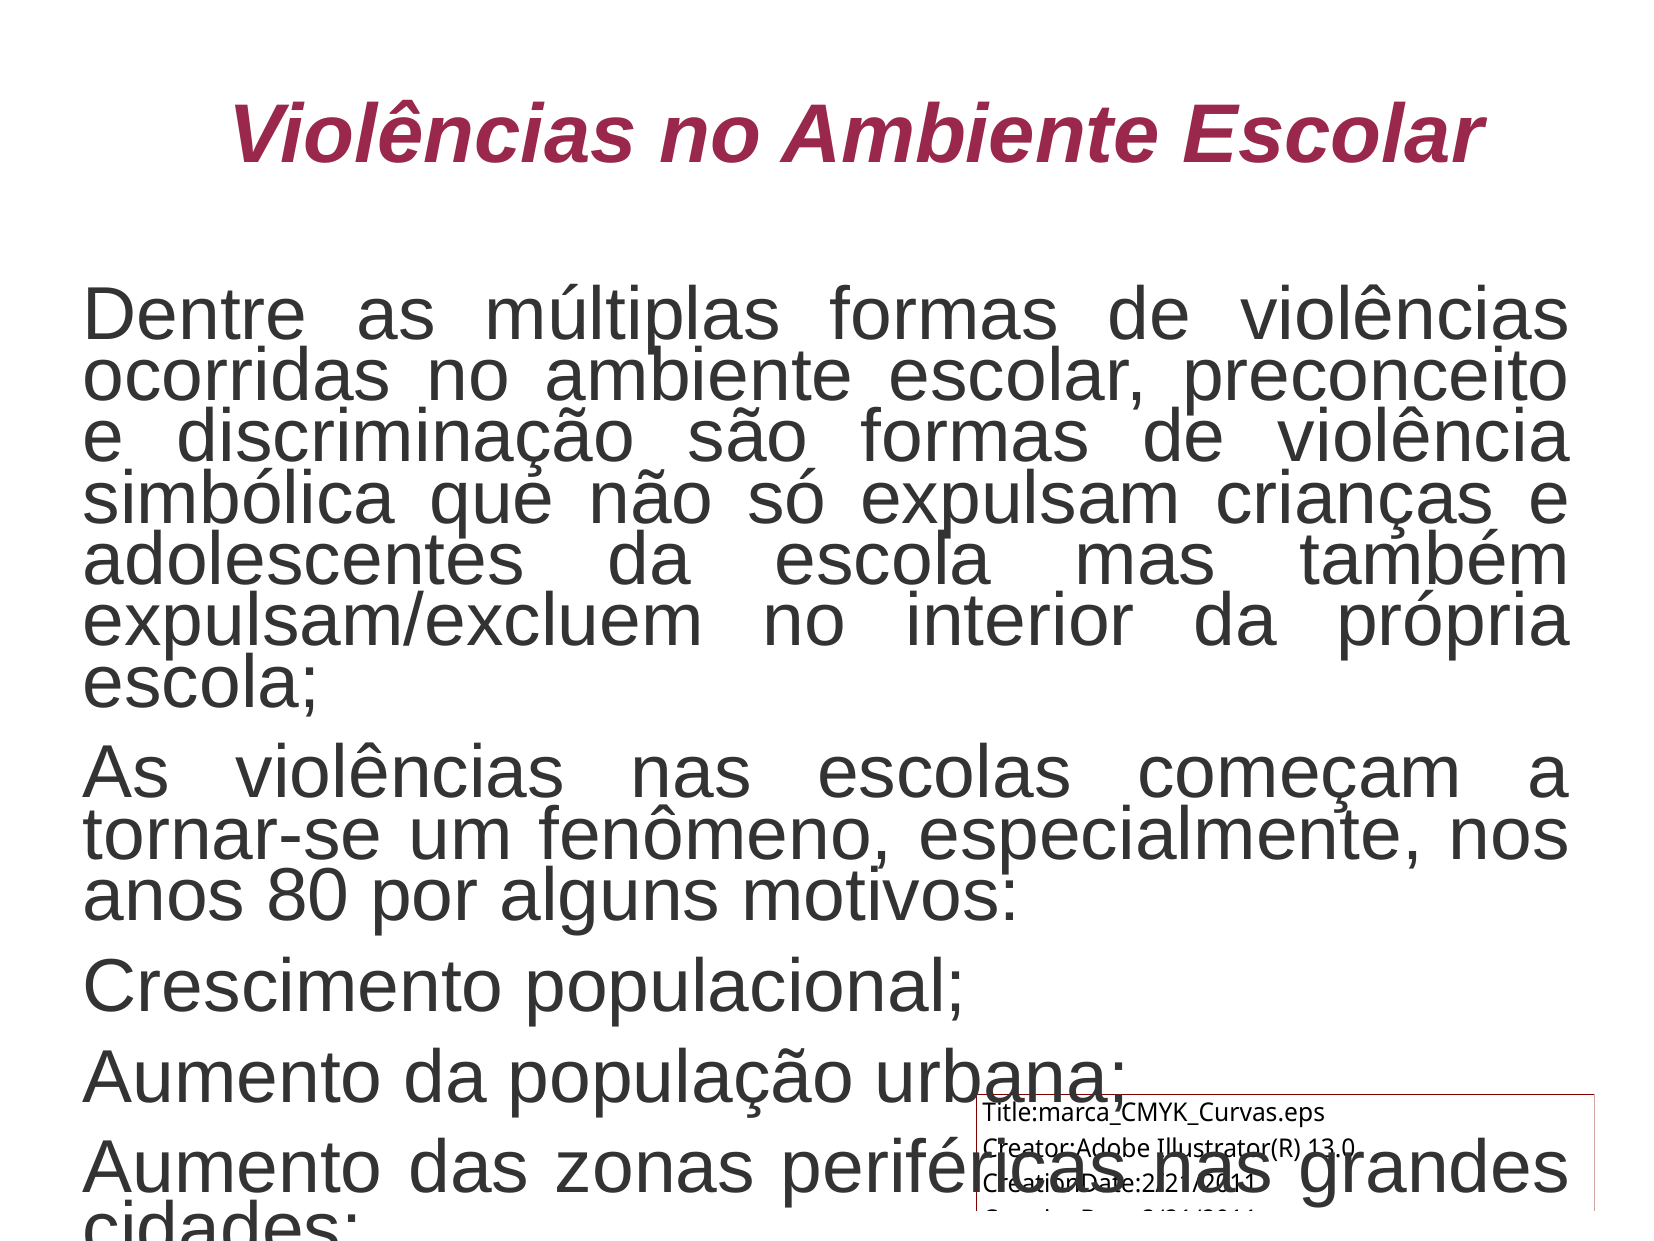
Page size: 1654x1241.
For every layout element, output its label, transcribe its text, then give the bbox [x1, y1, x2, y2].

list Dentre as múltiplas formas de violências ocorridas no ambiente escolar, preconceito e discriminação são formas de violência simbólica que não só expulsam crianças e adolescentes da escola mas também expulsam/excluem no interior da própria escola; As violências nas escolas começam a tornar-se um fenômeno, especialmente, nos anos 80 por alguns motivos: Crescimento populacional; Aumento da população urbana; Aumento das zonas periféricas nas grandes cidades; Aumento da população de baixa renda; Aumento da população escolarizada; Crise da instituição “escola”; Aumento das taxas de mortalidade entre os jovens; [82, 290, 1571, 1109]
title Violências no Ambiente Escolar [147, 0, 1565, 266]
